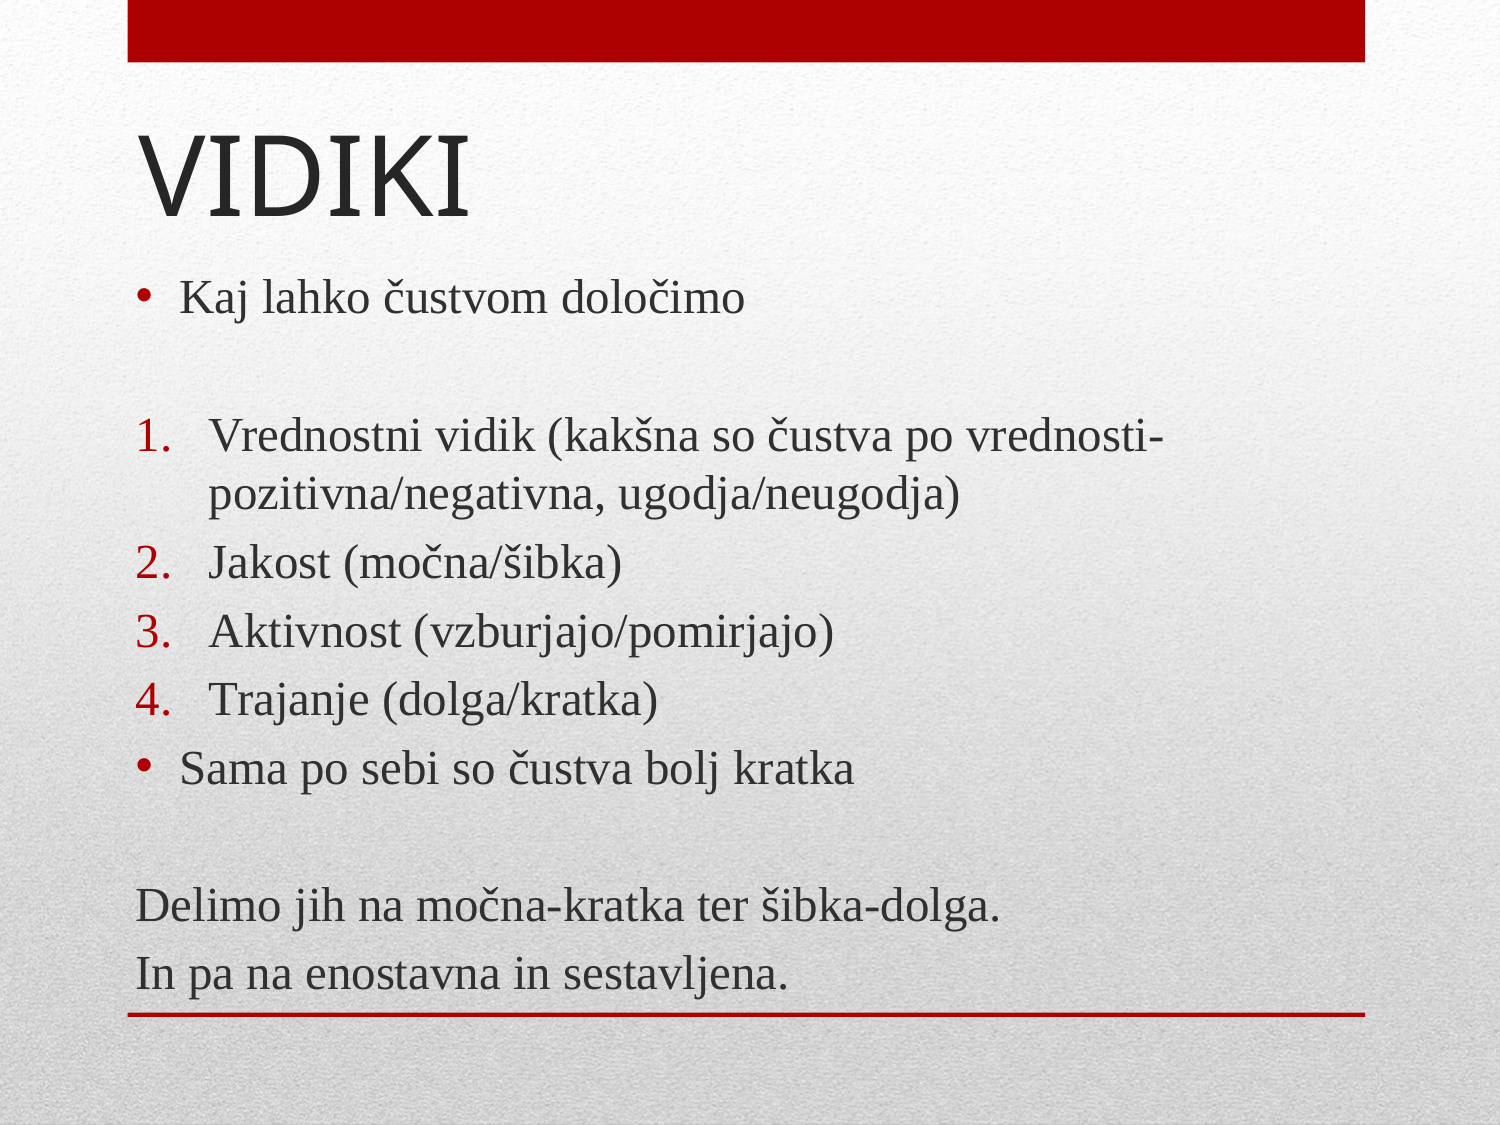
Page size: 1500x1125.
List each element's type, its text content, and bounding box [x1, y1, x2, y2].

picture [0, 0, 1500, 1125]
list Kaj lahko čustvom določimo Vrednostni vidik (kakšna so čustva po vrednosti-pozitivna/negativna, ugodja/neugodja) Jakost (močna/šibka) Aktivnost (vzburjajo/pomirjajo) Trajanje (dolga/kratka) Sama po sebi so čustva bolj kratka Delimo jih na močna-kratka ter šibka-dolga. In pa na enostavna in sestavljena. [120, 255, 1359, 1010]
title VIDIKI [123, 66, 1237, 247]
